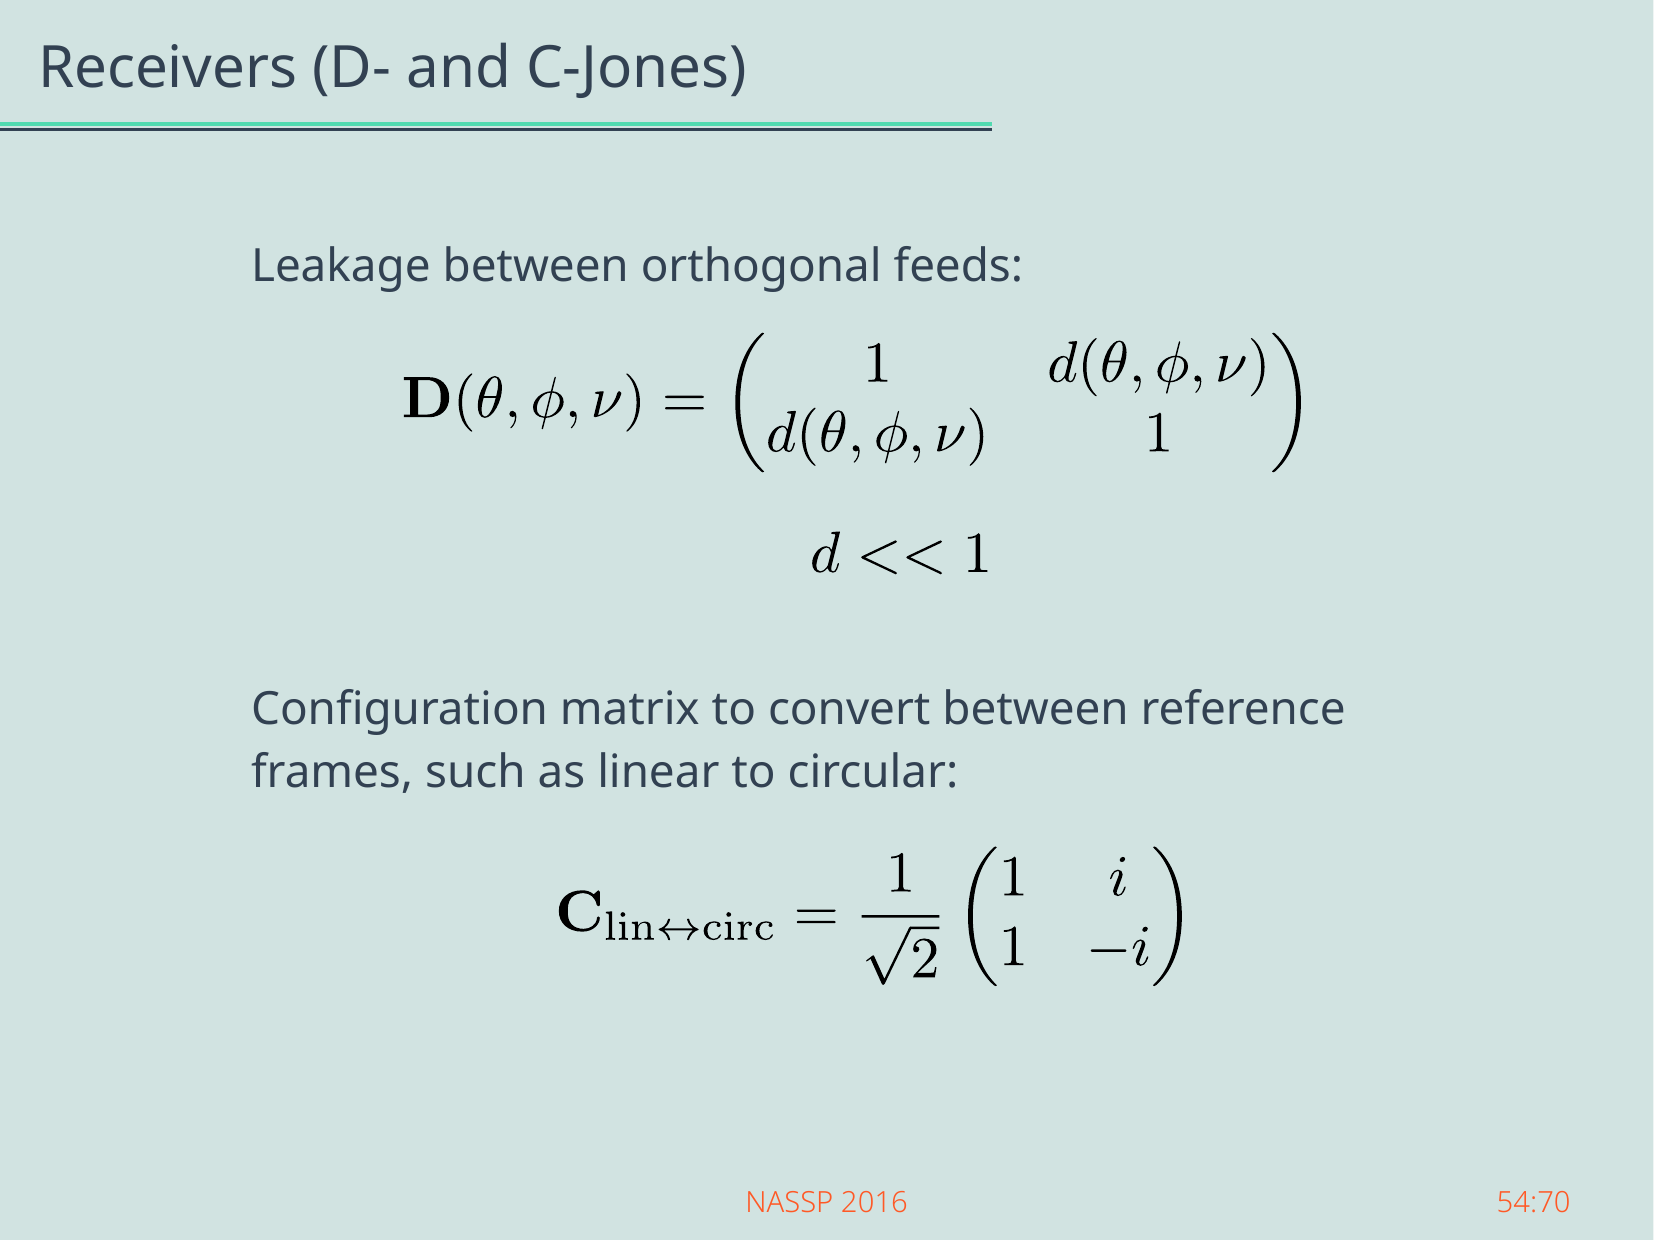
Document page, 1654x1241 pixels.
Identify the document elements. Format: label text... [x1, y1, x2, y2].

text_box Leakage between orthogonal feeds: [236, 225, 1465, 296]
text_box Configuration matrix to convert between reference frames, such as linear to circular: [236, 668, 1465, 794]
text_box [401, 332, 1314, 473]
text_box [809, 531, 993, 575]
text_box [555, 846, 1195, 987]
text_box Receivers (D- and C-Jones) [23, 17, 1063, 103]
